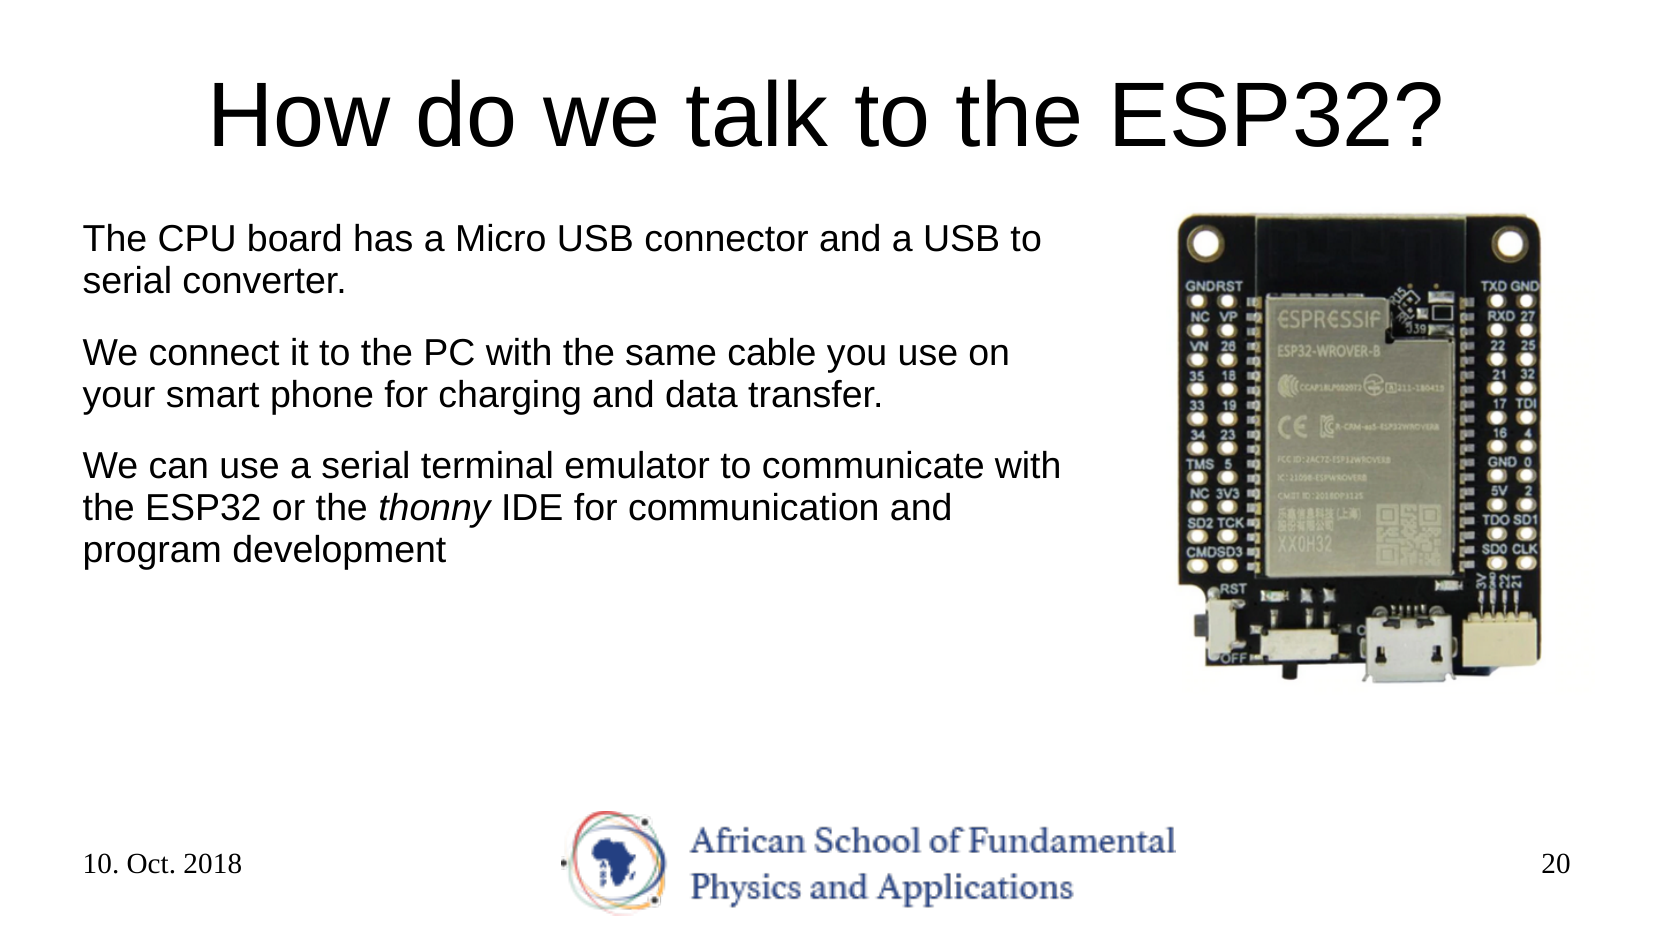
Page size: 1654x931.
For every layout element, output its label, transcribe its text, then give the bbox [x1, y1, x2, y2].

list The CPU board has a Micro USB connector and a USB to serial converter. We connect it to the PC with the same cable you use on your smart phone for charging and data transfer. We can use a serial terminal emulator to communicate with the ESP32 or the thonny IDE for communication and program development [82, 217, 1093, 758]
picture [561, 811, 1176, 916]
picture [1112, 192, 1595, 695]
title How do we talk to the ESP32? [82, 37, 1571, 193]
